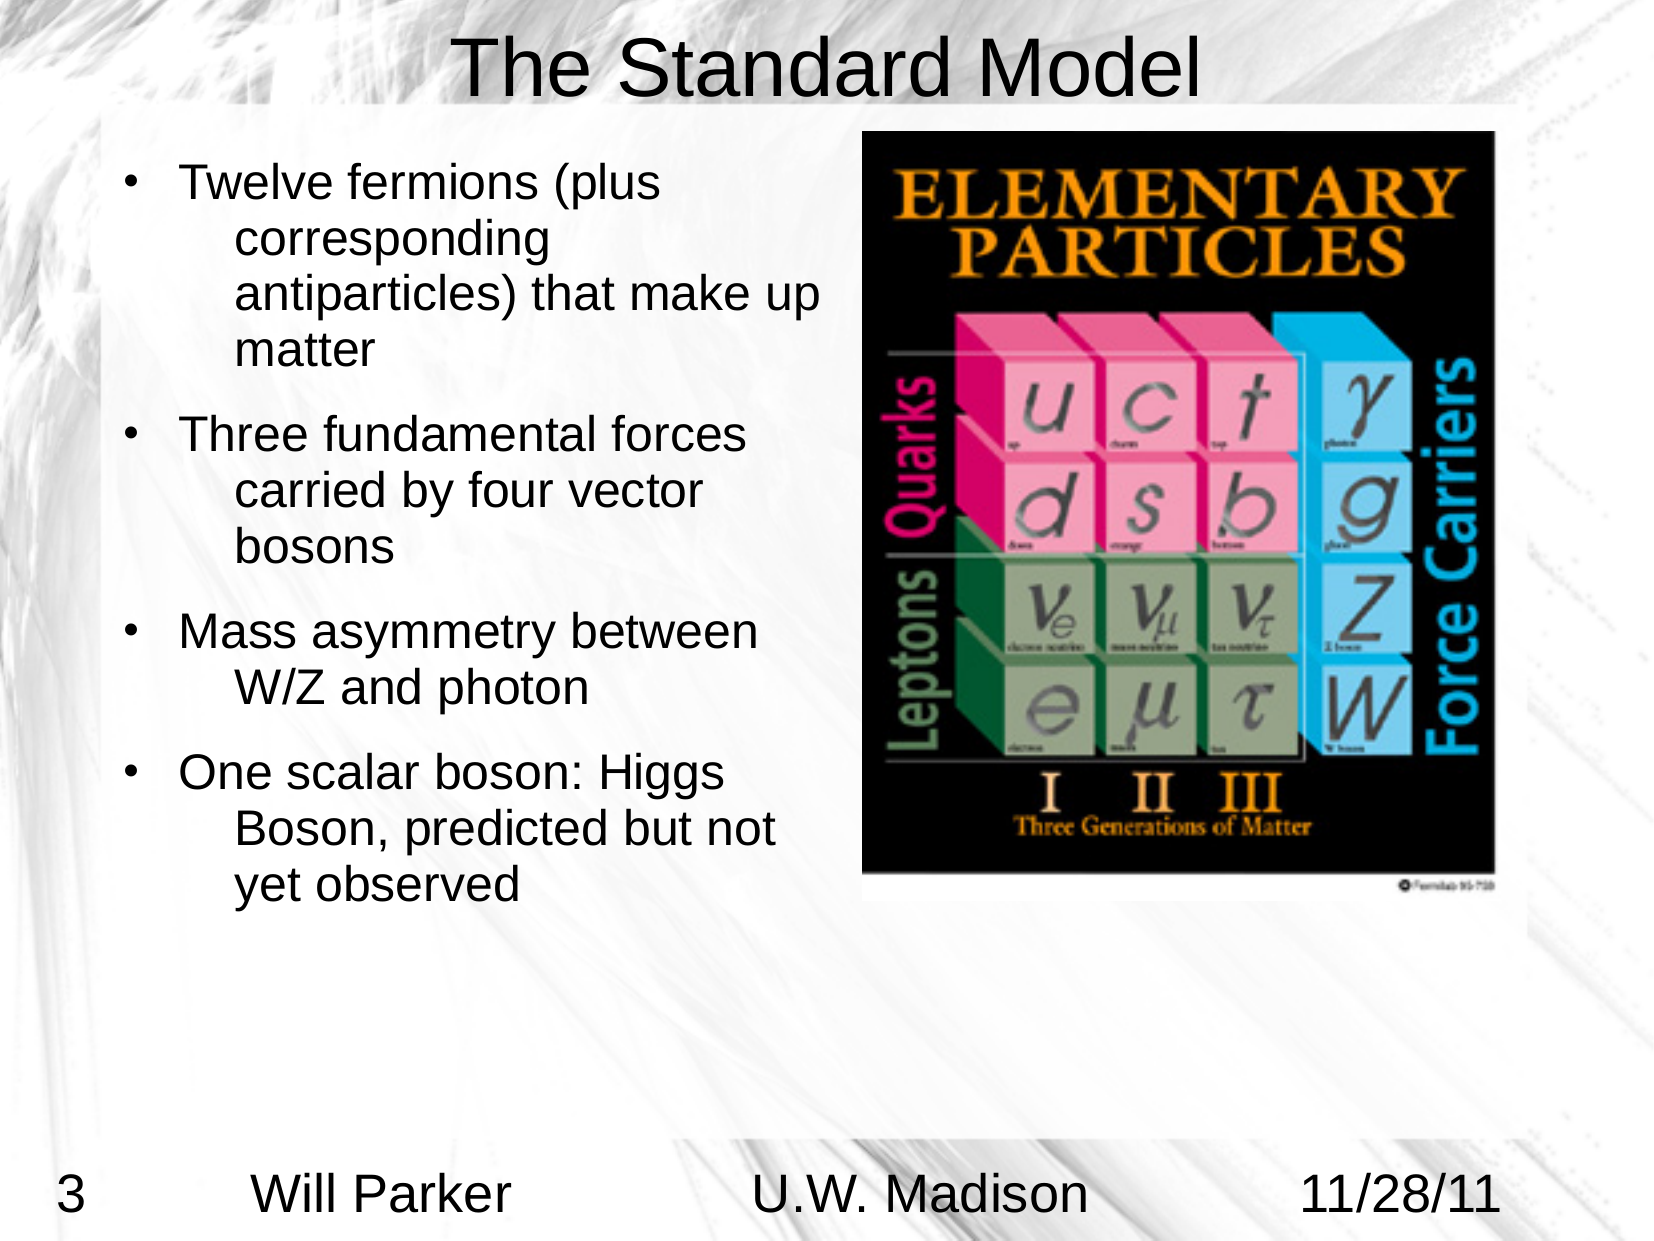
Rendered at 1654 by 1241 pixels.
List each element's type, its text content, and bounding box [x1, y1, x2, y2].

list Twelve fermions (plus corresponding antiparticles) that make up matter Three fundamental forces carried by four vector bosons Mass asymmetry between W/Z and photon One scalar boson: Higgs Boson, predicted but not yet observed [122, 150, 826, 1055]
picture [0, 131, 1654, 1241]
text_box Will Parker U.W. Madison 11/28/11 [151, 1160, 1566, 1241]
list 3 [0, 1159, 151, 1241]
title The Standard Model [0, 0, 1654, 151]
